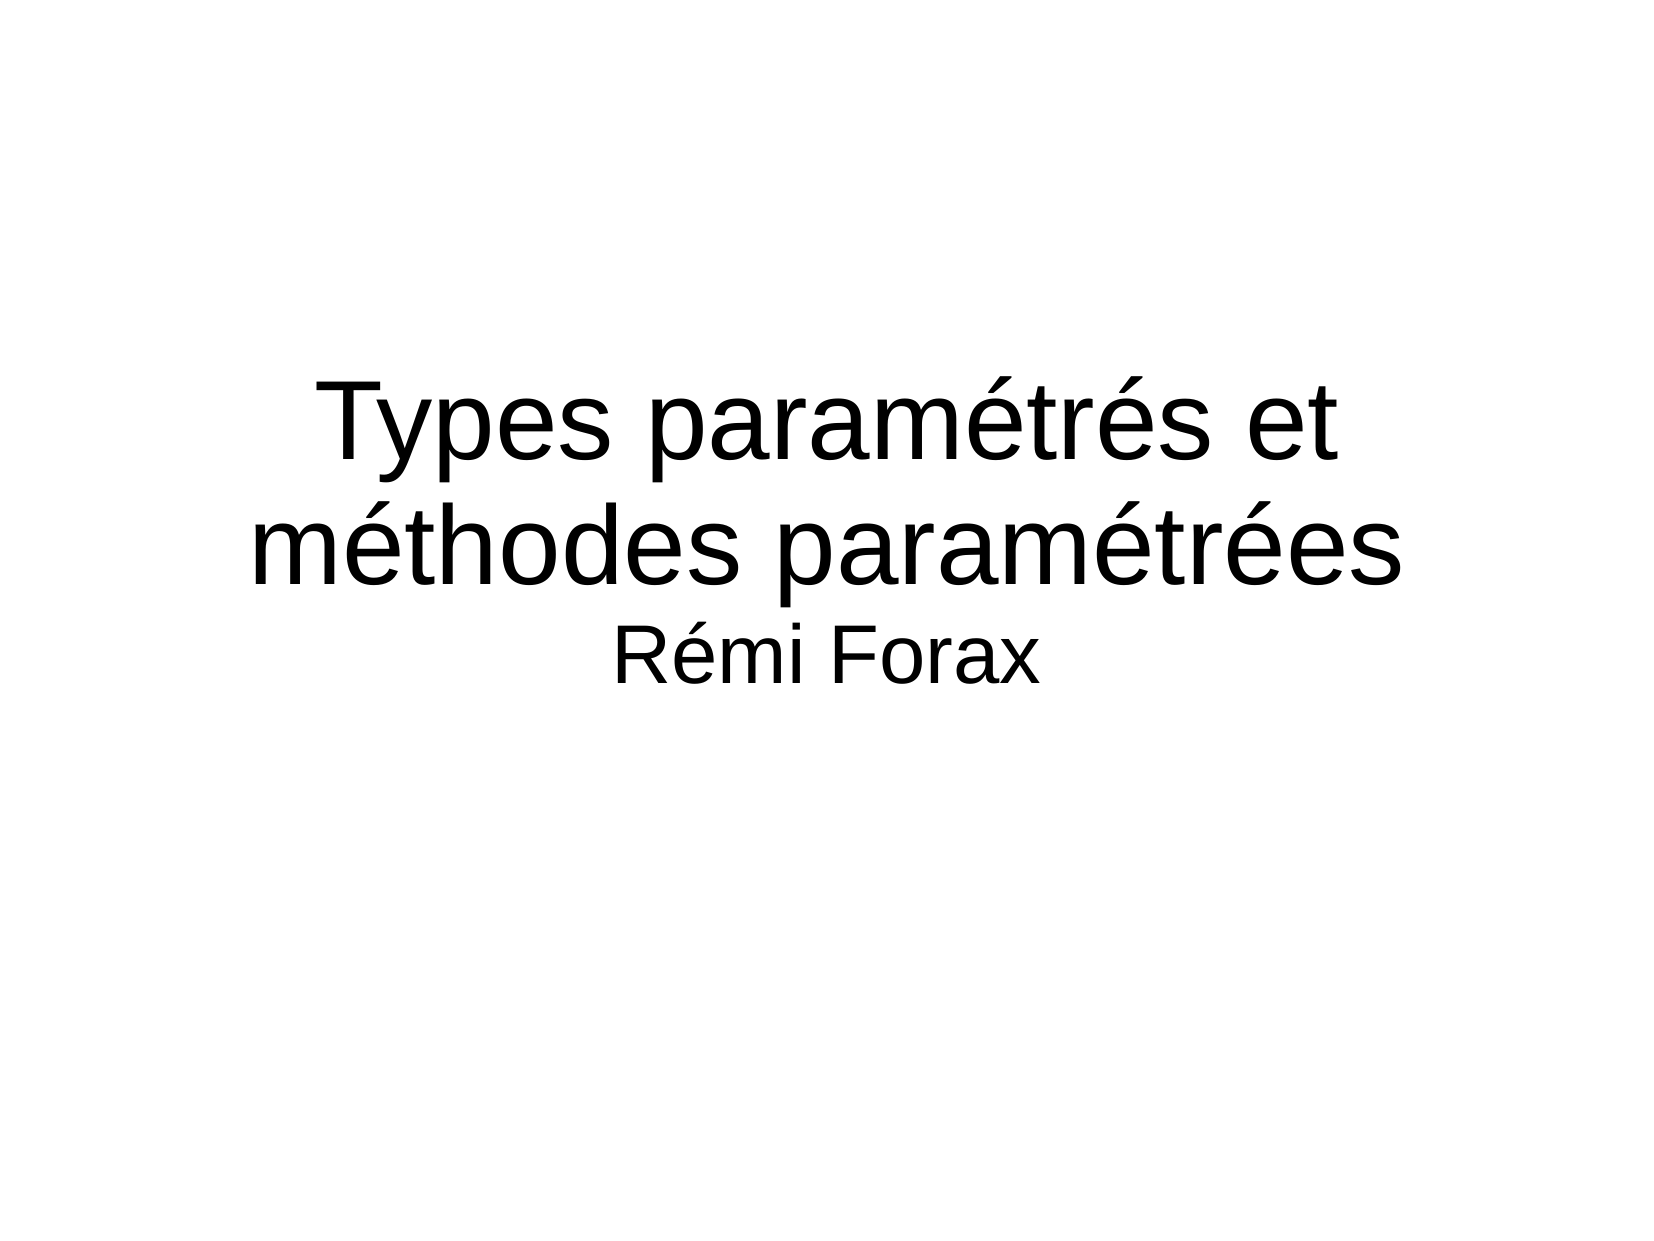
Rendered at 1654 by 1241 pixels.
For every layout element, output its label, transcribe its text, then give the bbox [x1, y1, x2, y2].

subtitle Types paramétrés et méthodes paramétrées Rémi Forax [82, 49, 1571, 1010]
